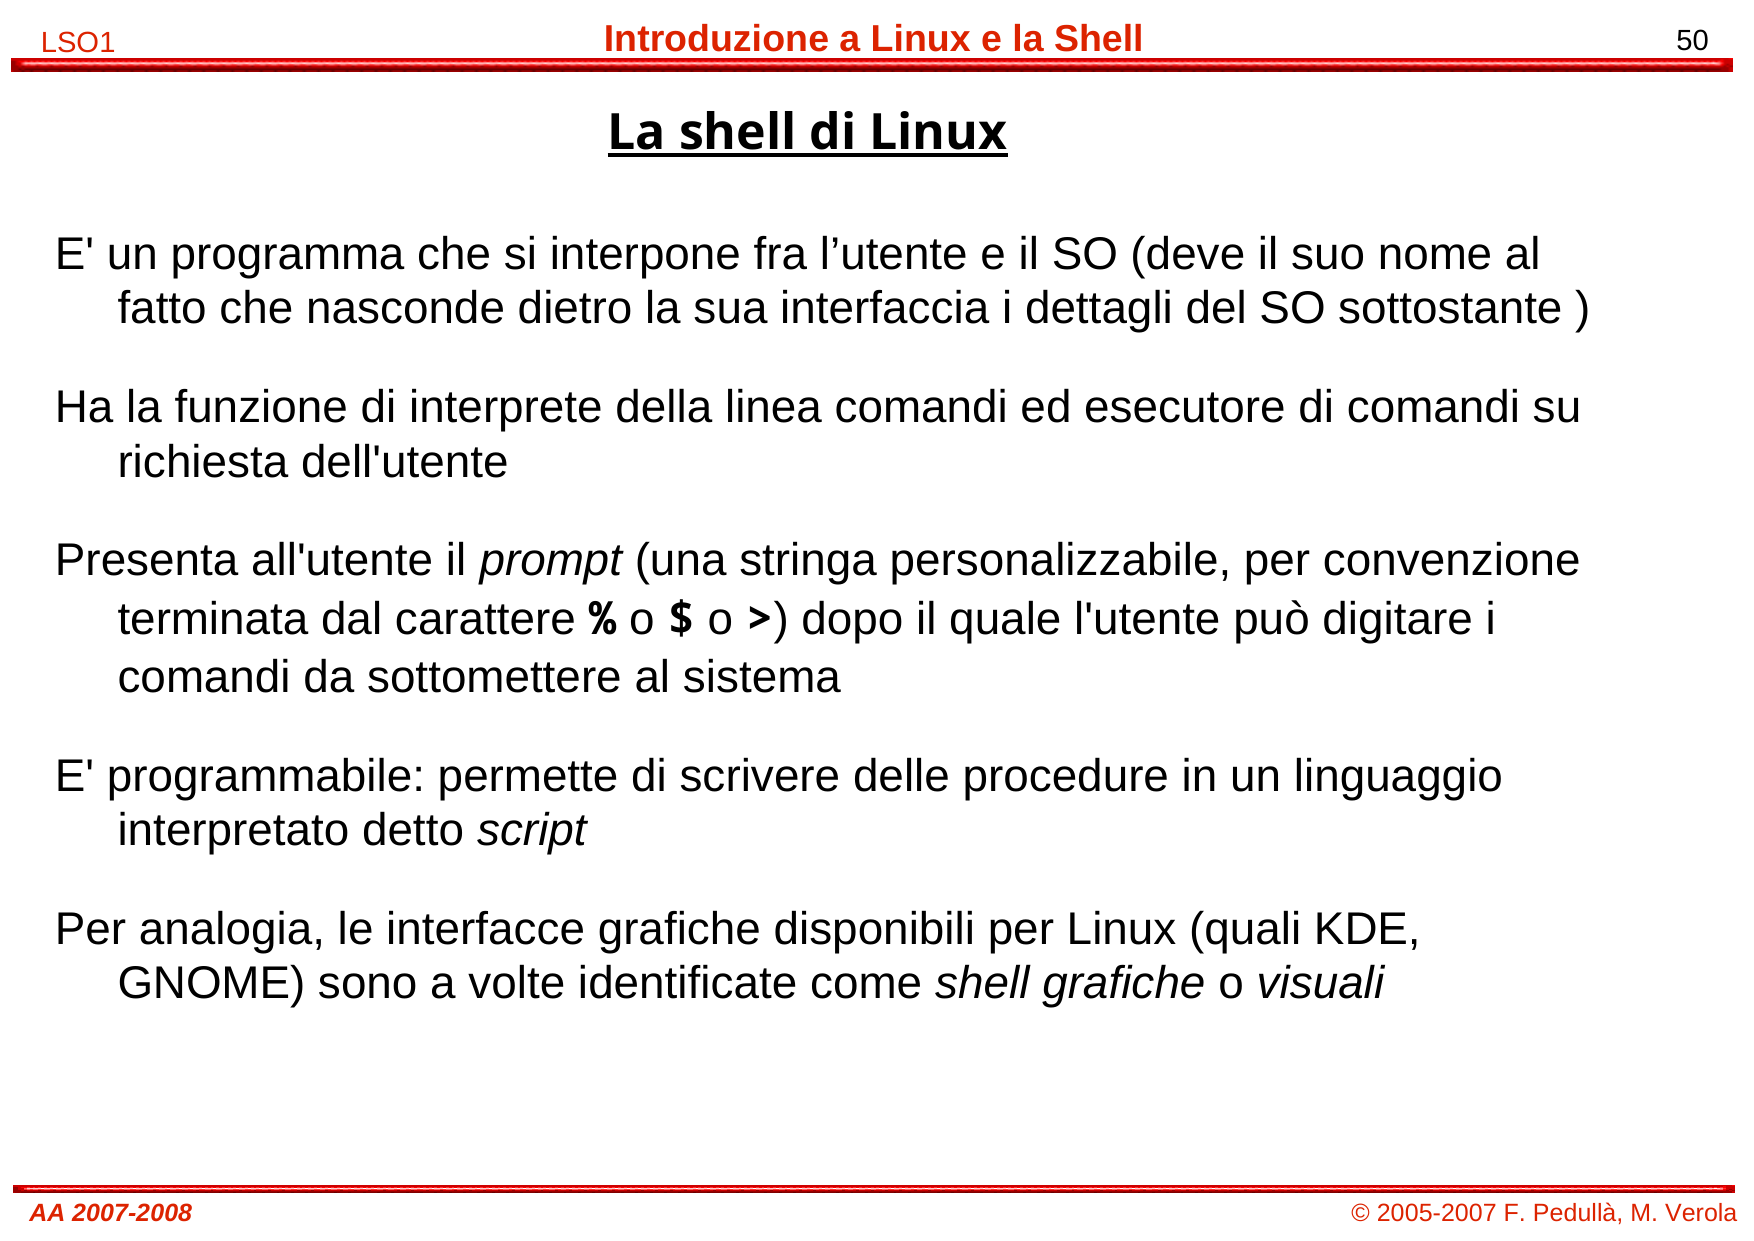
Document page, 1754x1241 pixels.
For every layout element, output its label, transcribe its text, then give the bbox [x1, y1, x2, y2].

picture [11, 58, 1733, 72]
picture [13, 1185, 1735, 1193]
list E' un programma che si interpone fra l’utente e il SO (deve il suo nome al fatto che nasconde dietro la sua interfaccia i dettagli del SO sottostante ) Ha la funzione di interprete della linea comandi ed esecutore di comandi su richiesta dell'utente Presenta all'utente il prompt (una stringa personalizzabile, per convenzione terminata dal carattere % o $ o >) dopo il quale l'utente può digitare i comandi da sottomettere al sistema E' programmabile: permette di scrivere delle procedure in un linguaggio interpretato detto script Per analogia, le interfacce grafiche disponibili per Linux (quali KDE, GNOME) sono a volte identificate come shell grafiche o visuali [55, 224, 1599, 1030]
title La shell di Linux [607, 84, 1046, 180]
